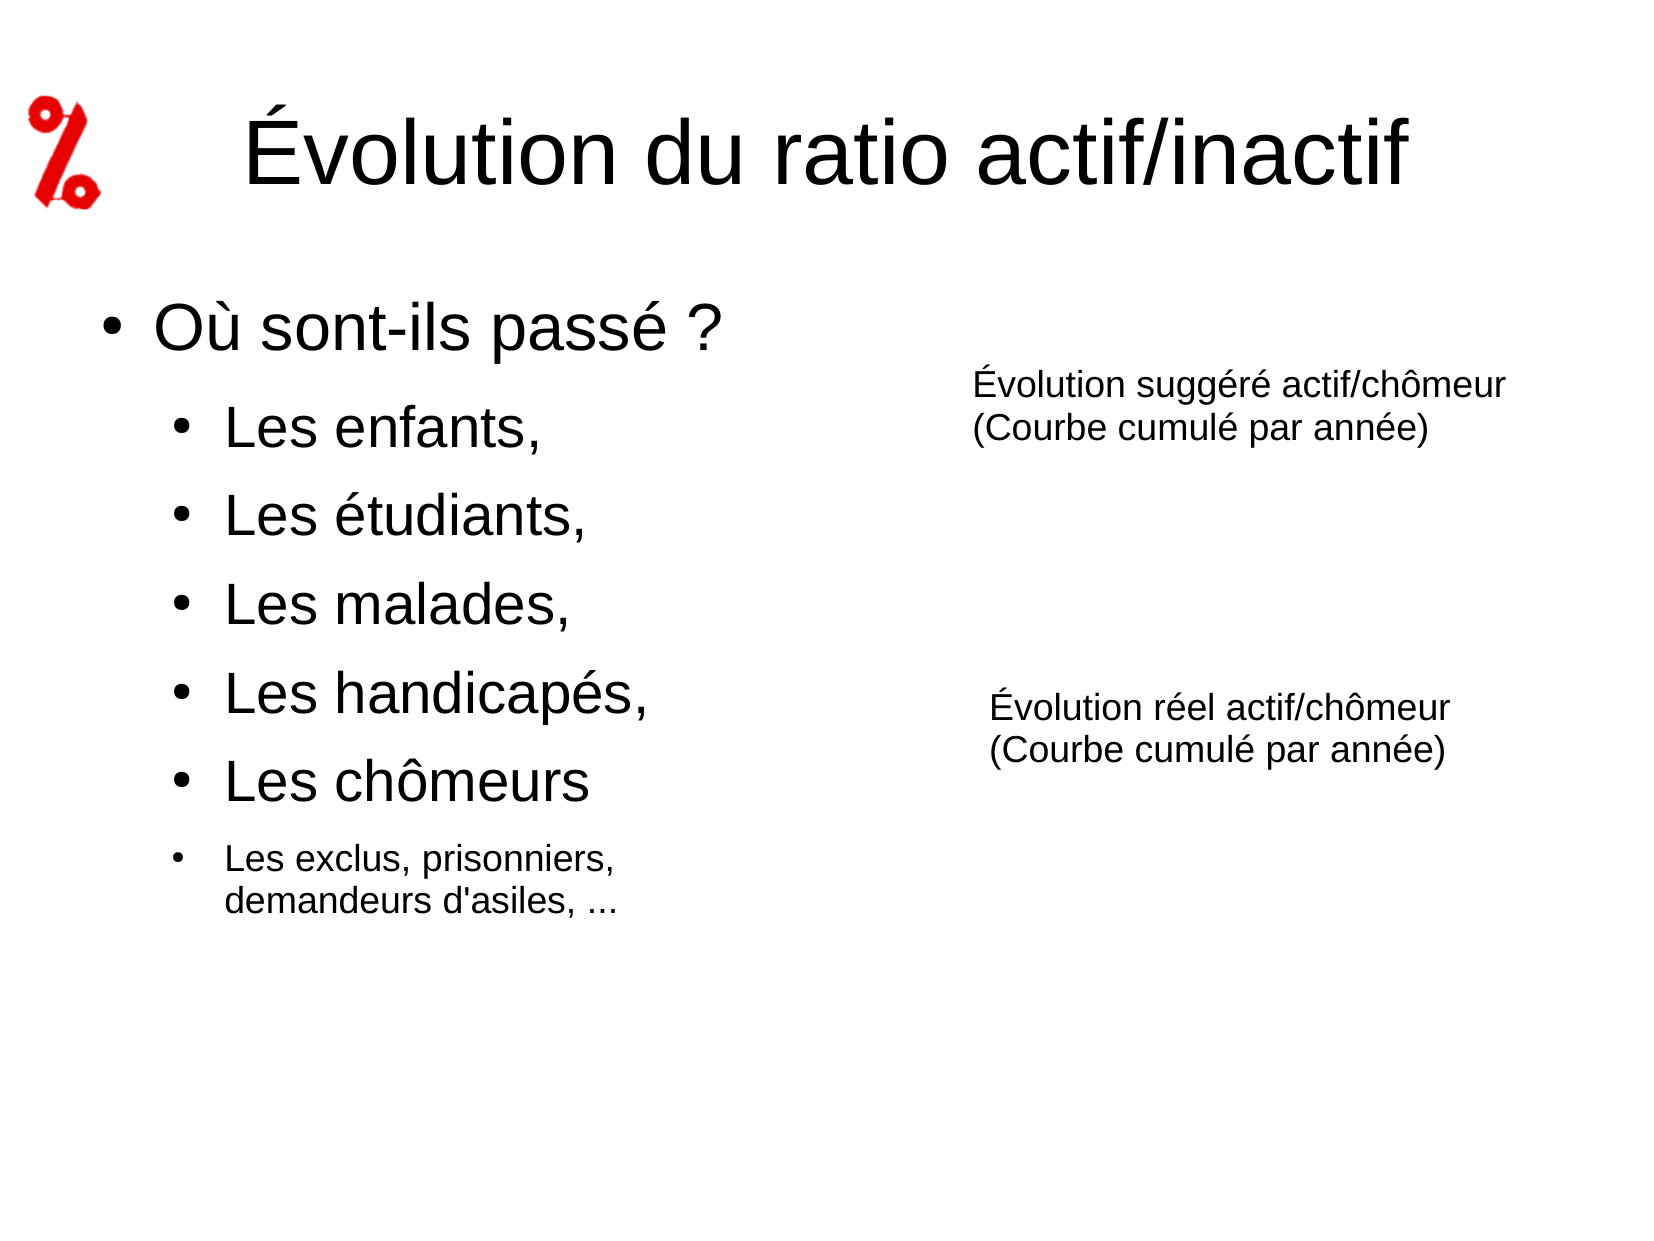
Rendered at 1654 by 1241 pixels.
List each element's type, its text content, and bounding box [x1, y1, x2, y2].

text_box Évolution réel actif/chômeur (Courbe cumulé par année) [974, 679, 1466, 778]
list Où sont-ils passé ? Les enfants, Les étudiants, Les malades, Les handicapés, Les chômeurs Les exclus, prisonniers, demandeurs d'asiles, ... [82, 290, 809, 1109]
text_box Évolution suggéré actif/chômeur (Courbe cumulé par année) [957, 356, 1522, 456]
title Évolution du ratio actif/inactif [82, 56, 1571, 250]
picture [0, 88, 82, 219]
